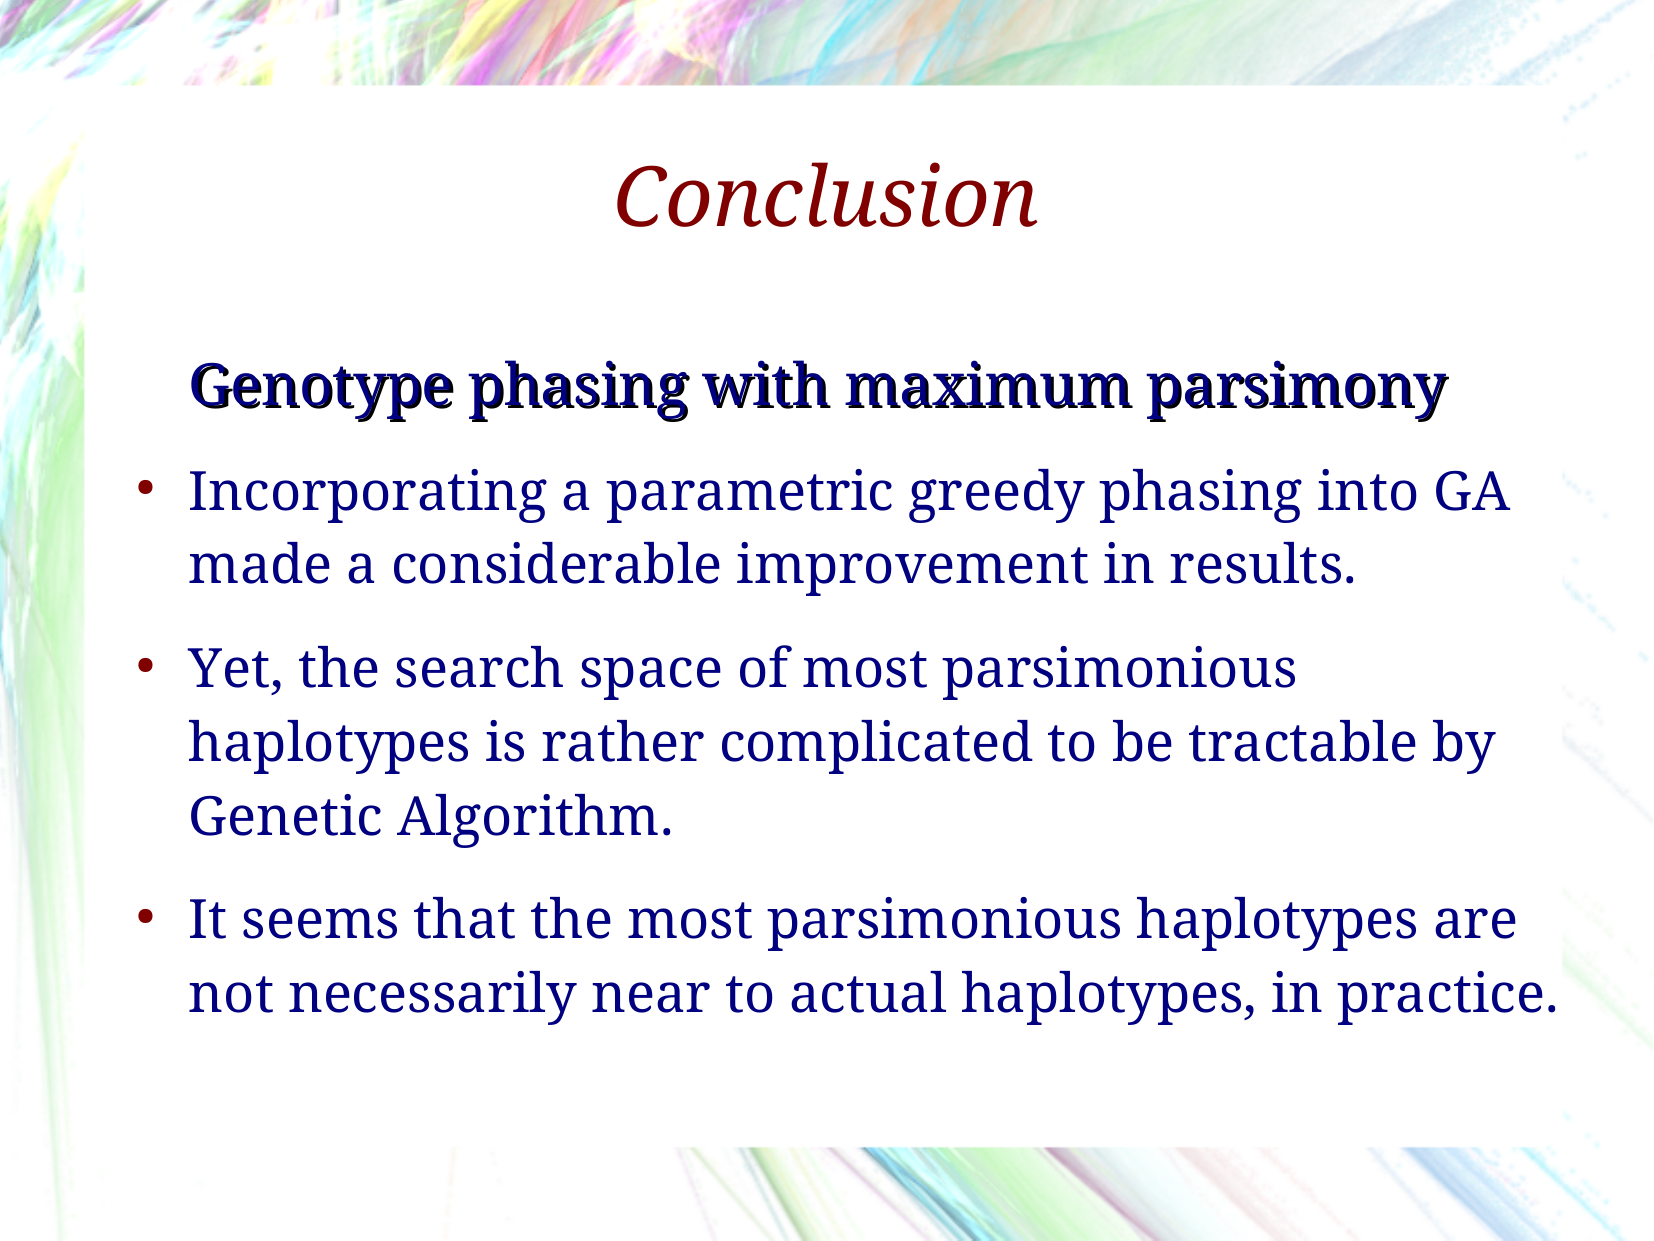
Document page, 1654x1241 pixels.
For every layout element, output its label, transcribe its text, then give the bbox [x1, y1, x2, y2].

title Conclusion [82, 139, 1571, 249]
list Genotype phasing with maximum parsimony Incorporating a parametric greedy phasing into GA made a considerable improvement in results. Yet, the search space of most parsimonious haplotypes is rather complicated to be tractable by Genetic Algorithm. It seems that the most parsimonious haplotypes are not necessarily near to actual haplotypes, in practice. [118, 343, 1571, 1148]
picture [0, 0, 1654, 1241]
